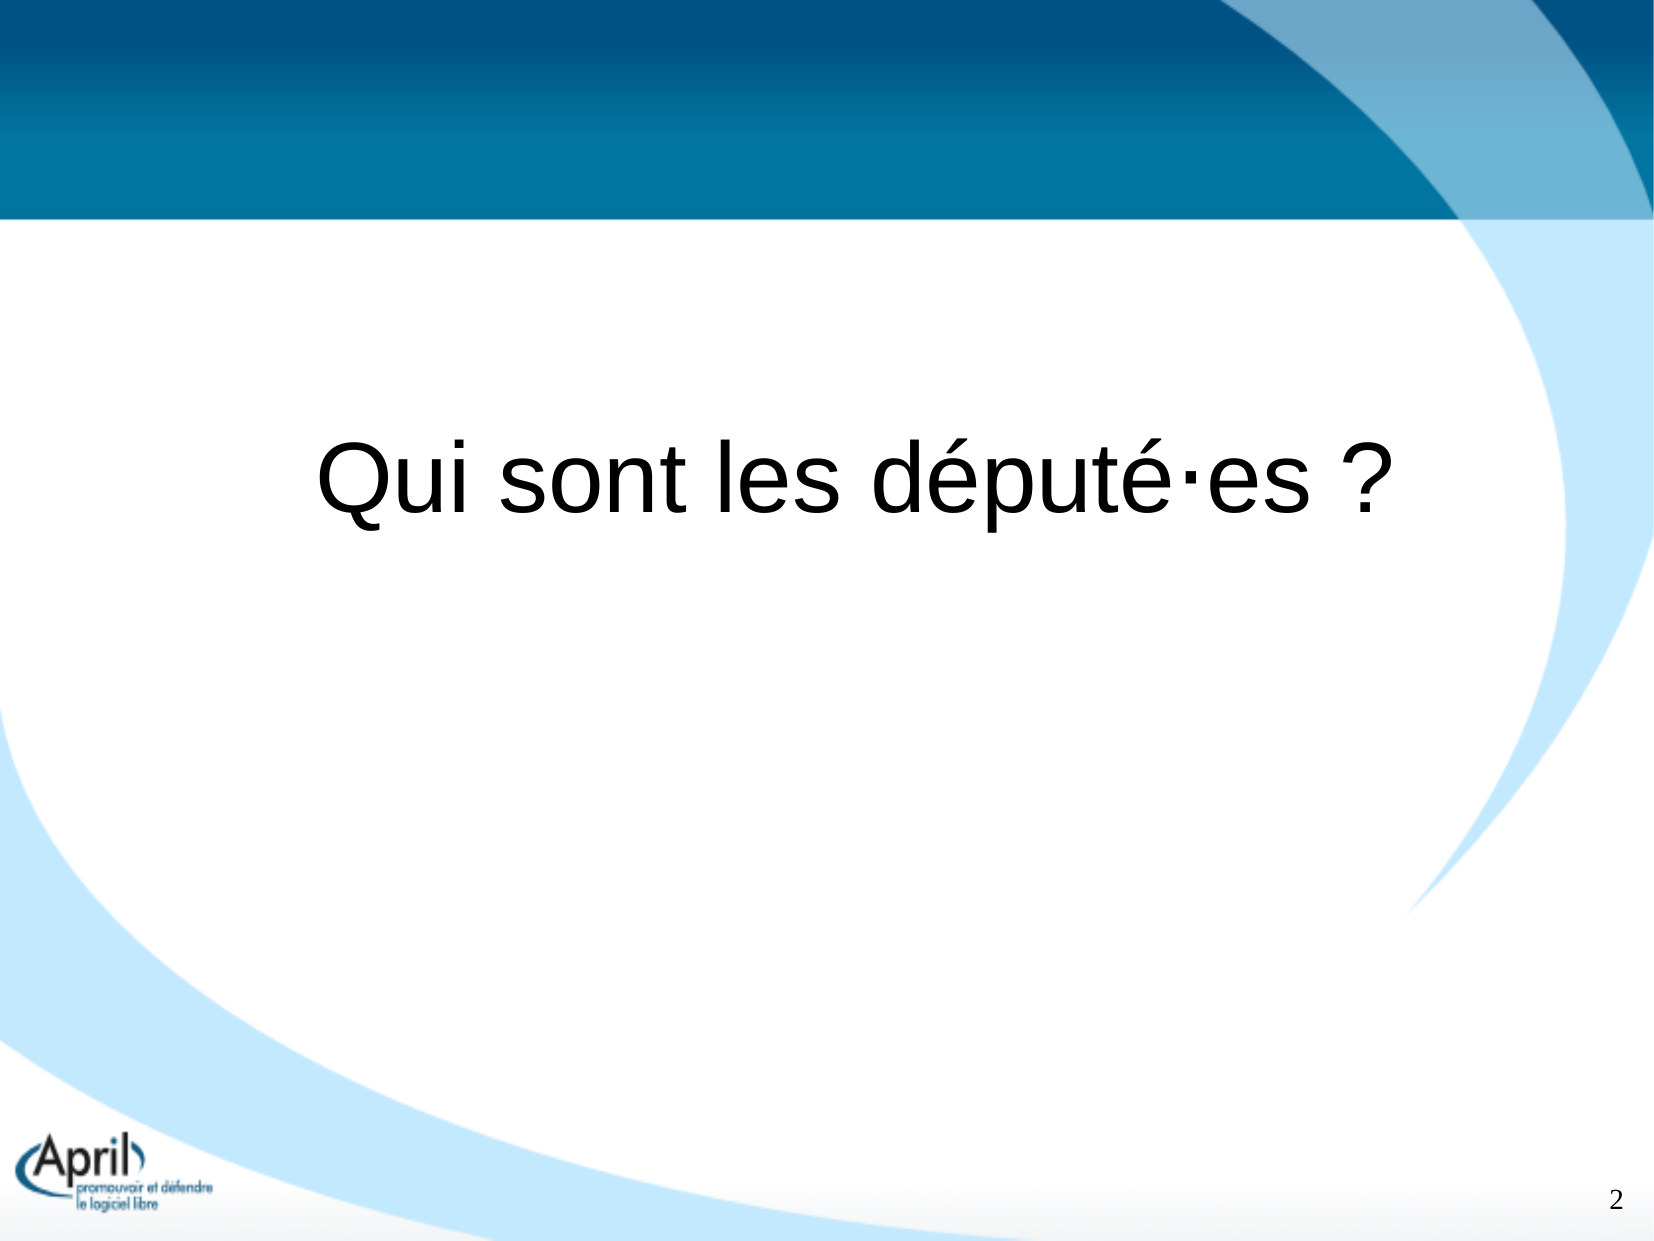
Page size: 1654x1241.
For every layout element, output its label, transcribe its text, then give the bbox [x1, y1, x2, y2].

list Qui sont les député⋅es ? [224, 421, 1654, 1241]
picture [0, 0, 1654, 1241]
